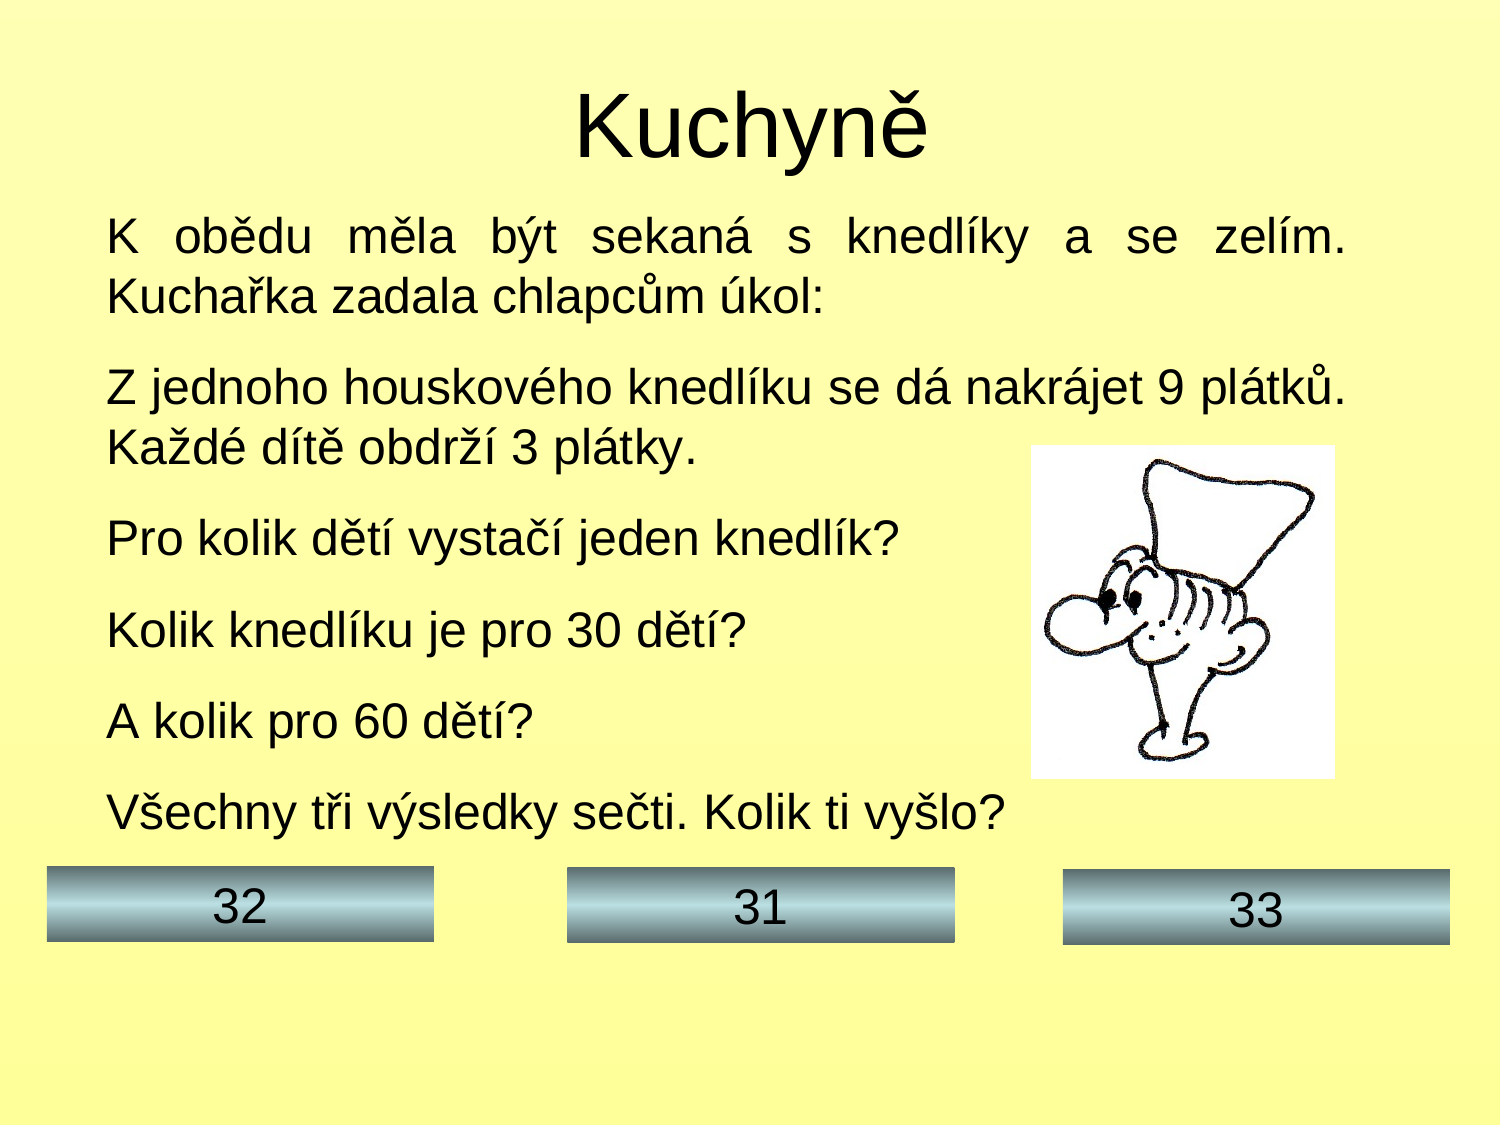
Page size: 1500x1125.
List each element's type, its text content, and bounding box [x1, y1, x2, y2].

text_box 33 [1062, 869, 1450, 945]
text_box 31 [567, 867, 955, 943]
picture [1031, 445, 1335, 779]
text_box K obědu měla být sekaná s knedlíky a se zelím. Kuchařka zadala chlapcům úkol: Z jednoho houskového knedlíku se dá nakrájet 9 plátků. Každé dítě obdrží 3 plátky. Pro kolik dětí vystačí jeden knedlík? Kolik knedlíku je pro 30 dětí? A kolik pro 60 dětí? Všechny tři výsledky sečti. Kolik ti vyšlo? [91, 195, 1363, 848]
text_box 32 [46, 866, 434, 942]
title Kuchyně [77, 27, 1428, 215]
